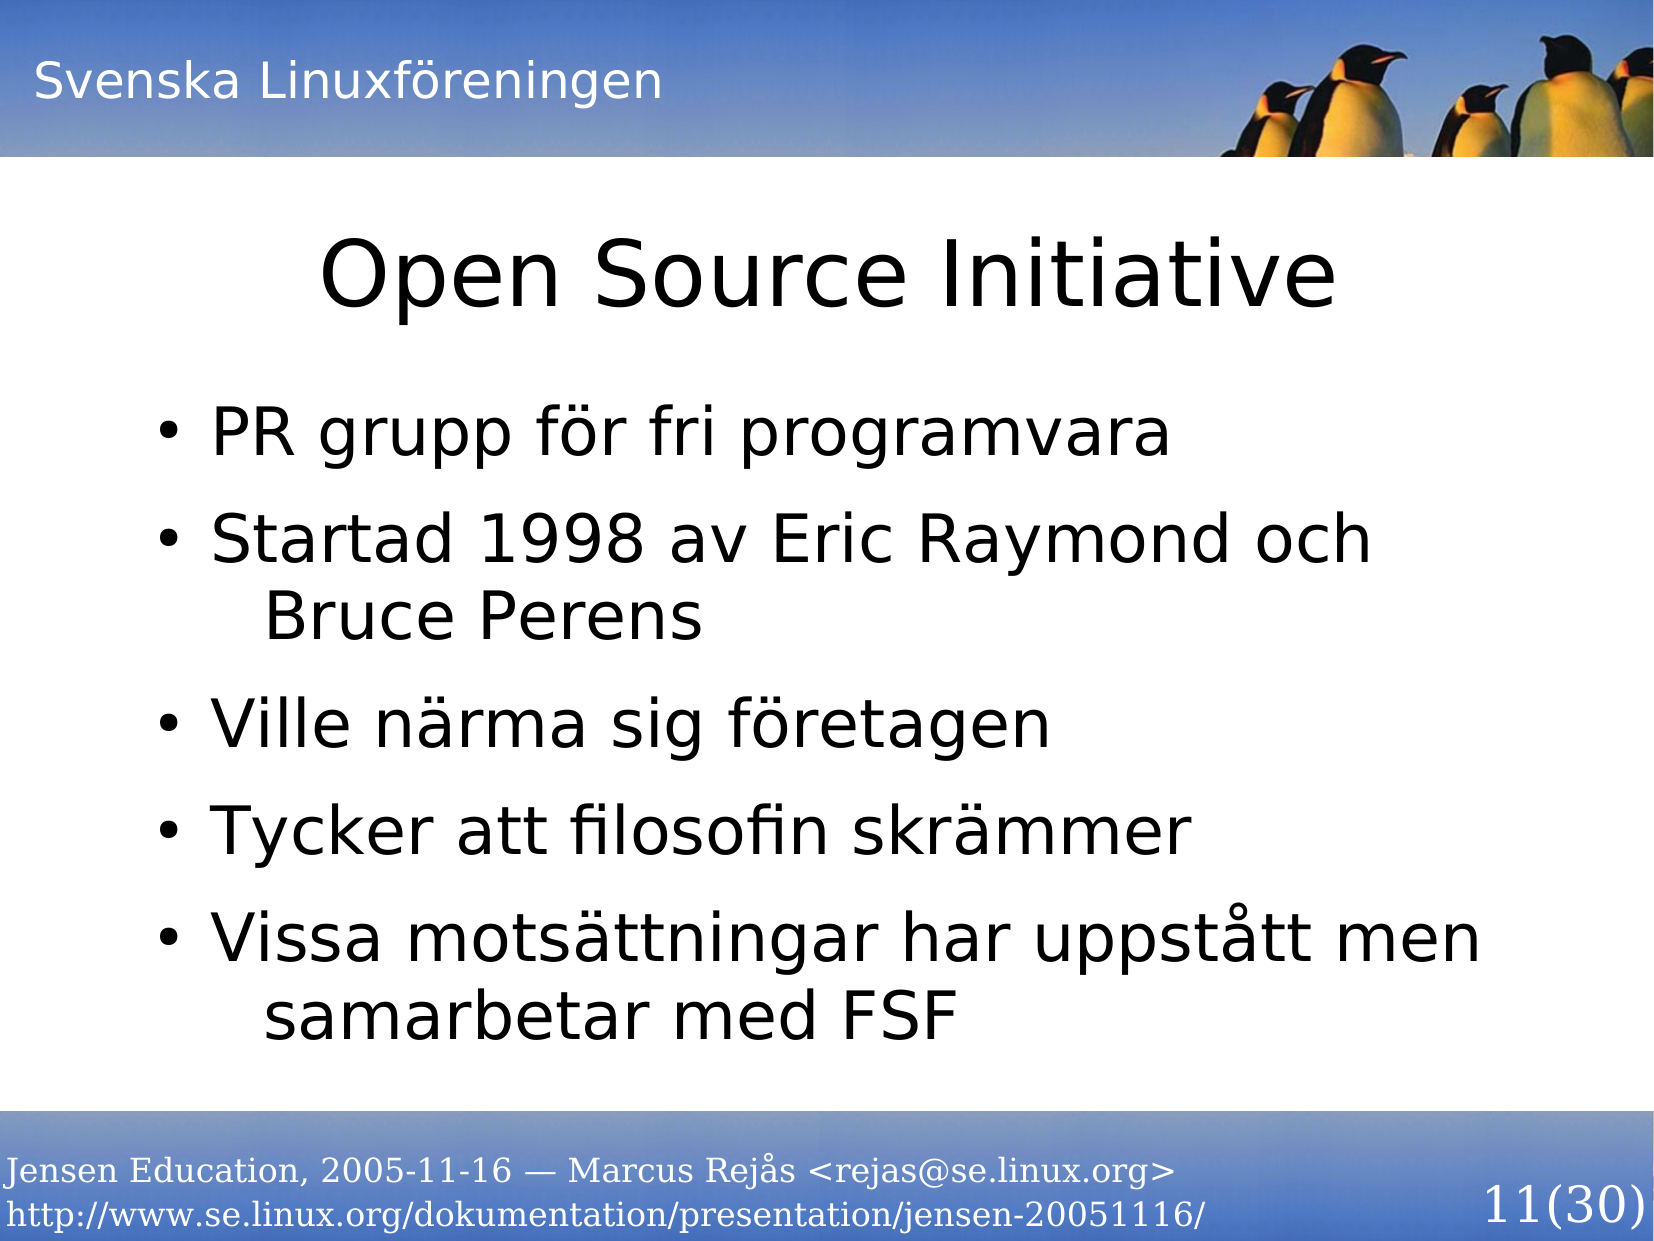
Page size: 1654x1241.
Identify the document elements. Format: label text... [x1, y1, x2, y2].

picture [0, 0, 1654, 157]
picture [0, 1111, 1654, 1241]
title Open Source Initiative [123, 160, 1537, 389]
list PR grupp för fri programvara Startad 1998 av Eric Raymond och Bruce Perens Ville närma sig företagen Tycker att filosofin skrämmer Vissa motsättningar har uppstått men samarbetar med FSF [121, 392, 1534, 1092]
